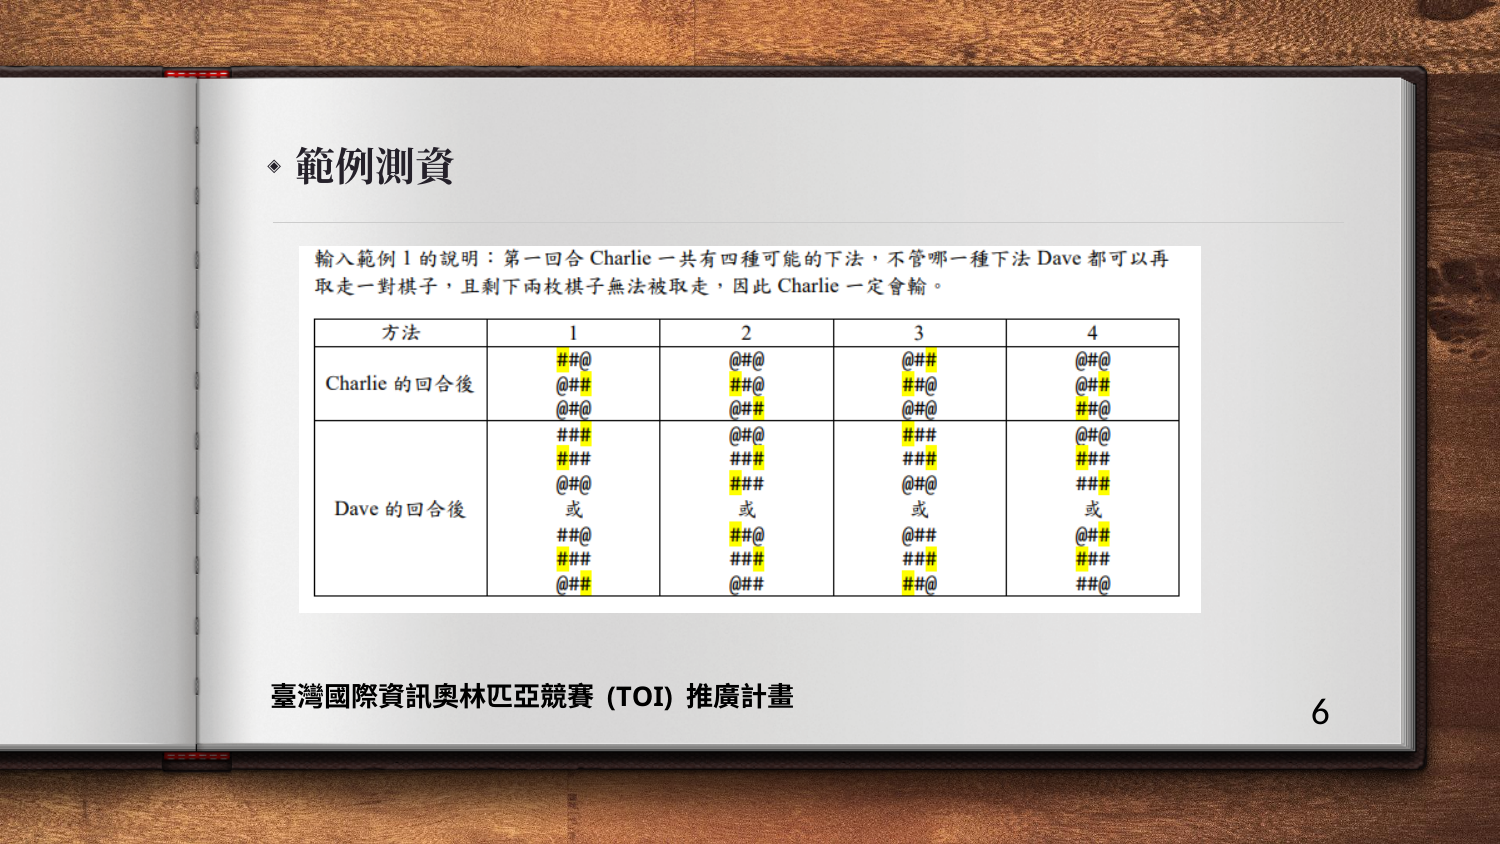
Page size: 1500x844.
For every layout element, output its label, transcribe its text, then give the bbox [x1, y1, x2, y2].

list 範例測資 [252, 126, 1194, 205]
picture [299, 246, 1201, 613]
text_box [1295, 672, 1386, 737]
